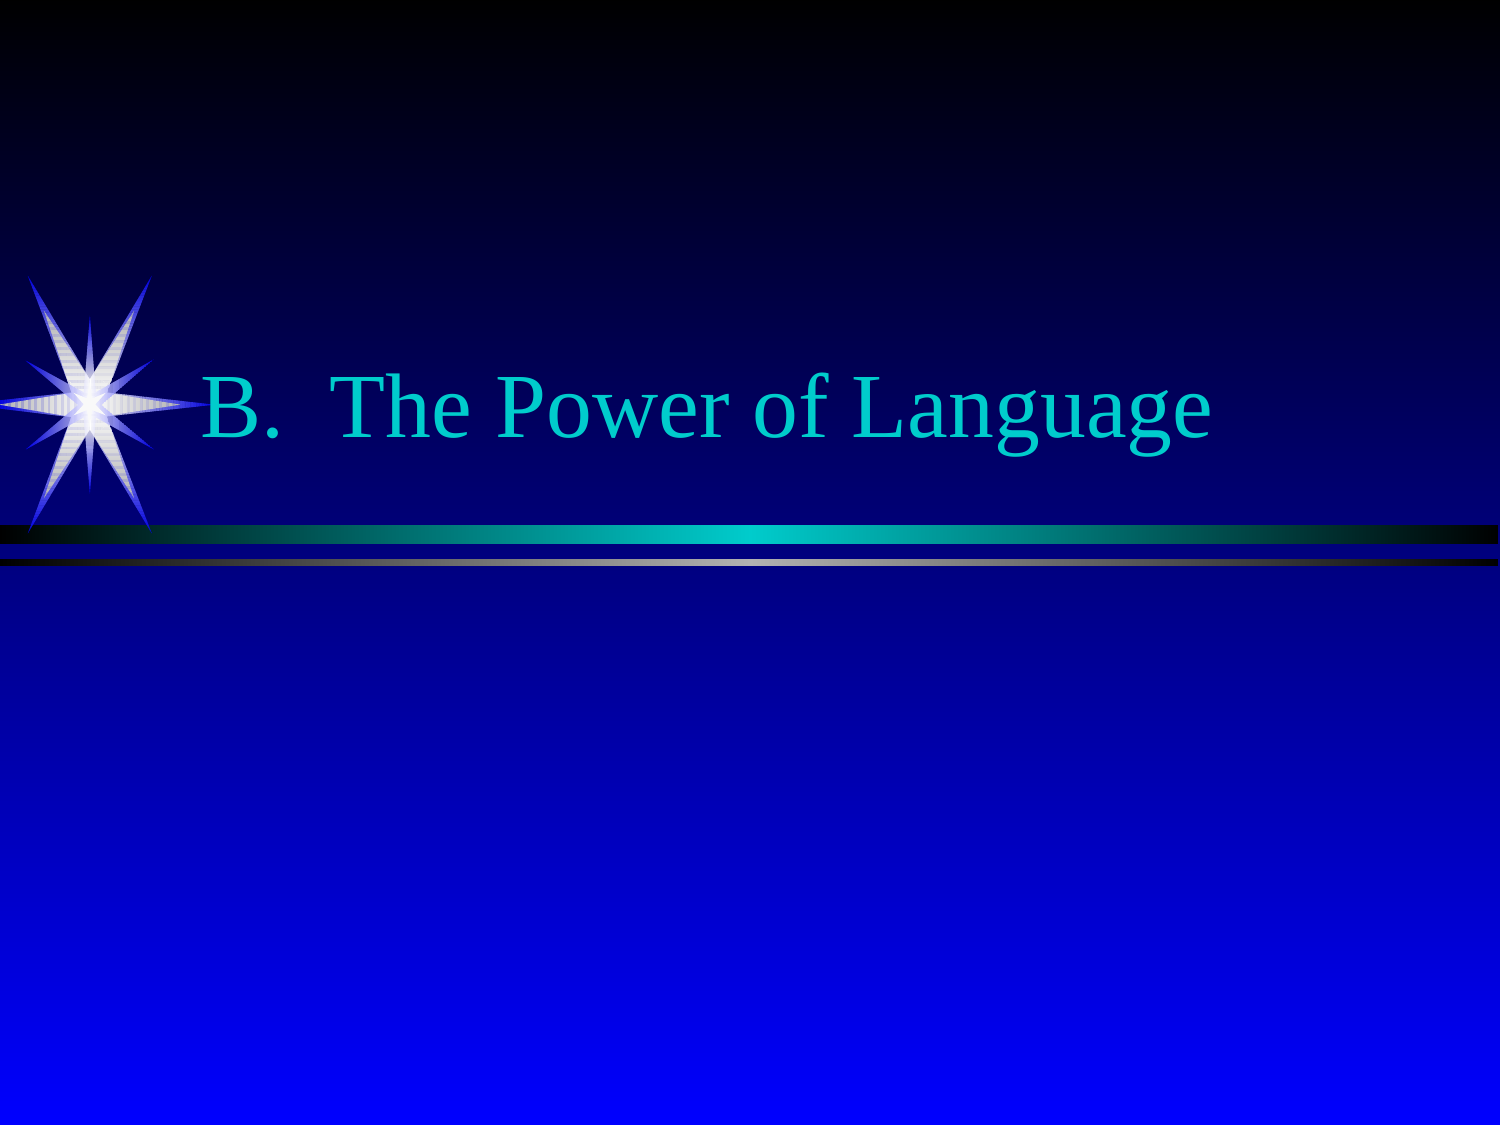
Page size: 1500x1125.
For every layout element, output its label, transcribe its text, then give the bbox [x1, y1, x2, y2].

title B. The Power of Language [200, 312, 1476, 501]
